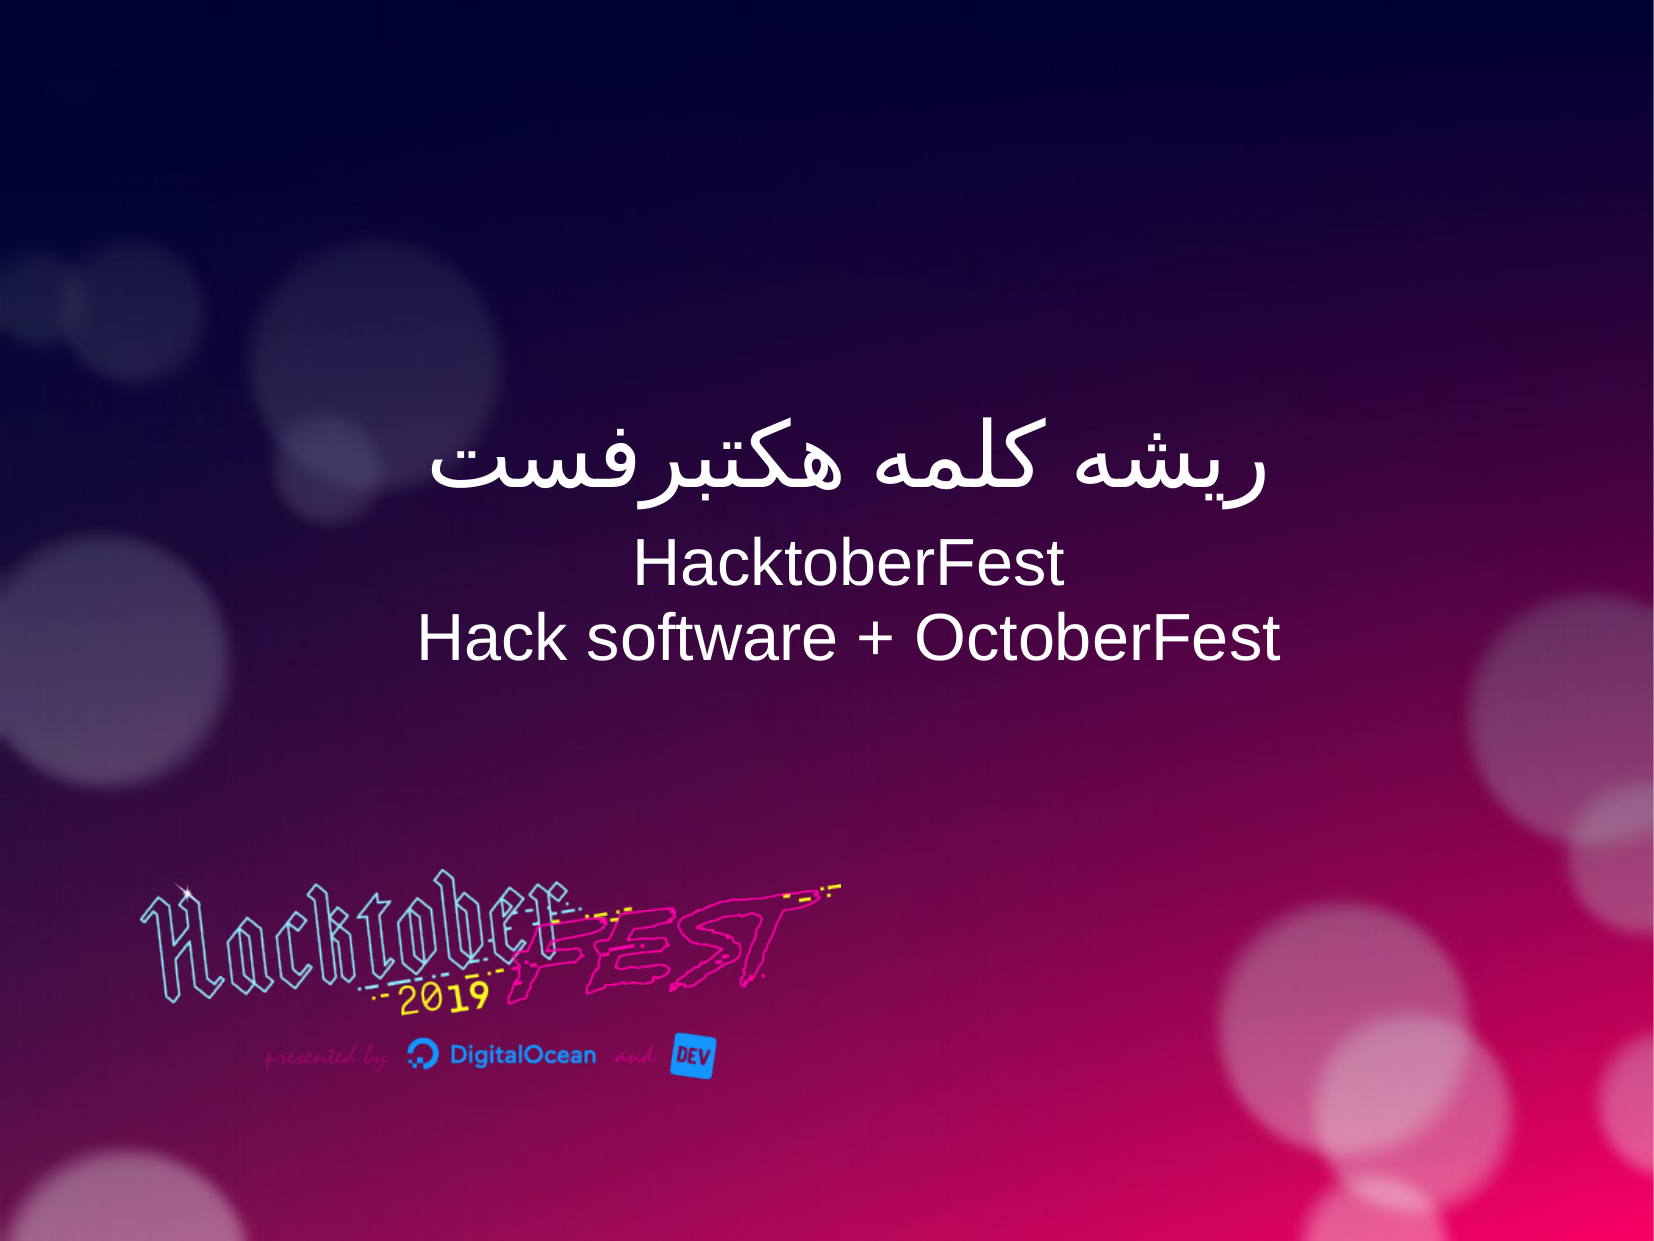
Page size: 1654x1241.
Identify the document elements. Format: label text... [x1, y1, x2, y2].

subtitle ریشه کلمه هکتبرفست HacktoberFest Hack software + OctoberFest [105, 270, 1594, 811]
picture [0, 0, 1654, 1241]
